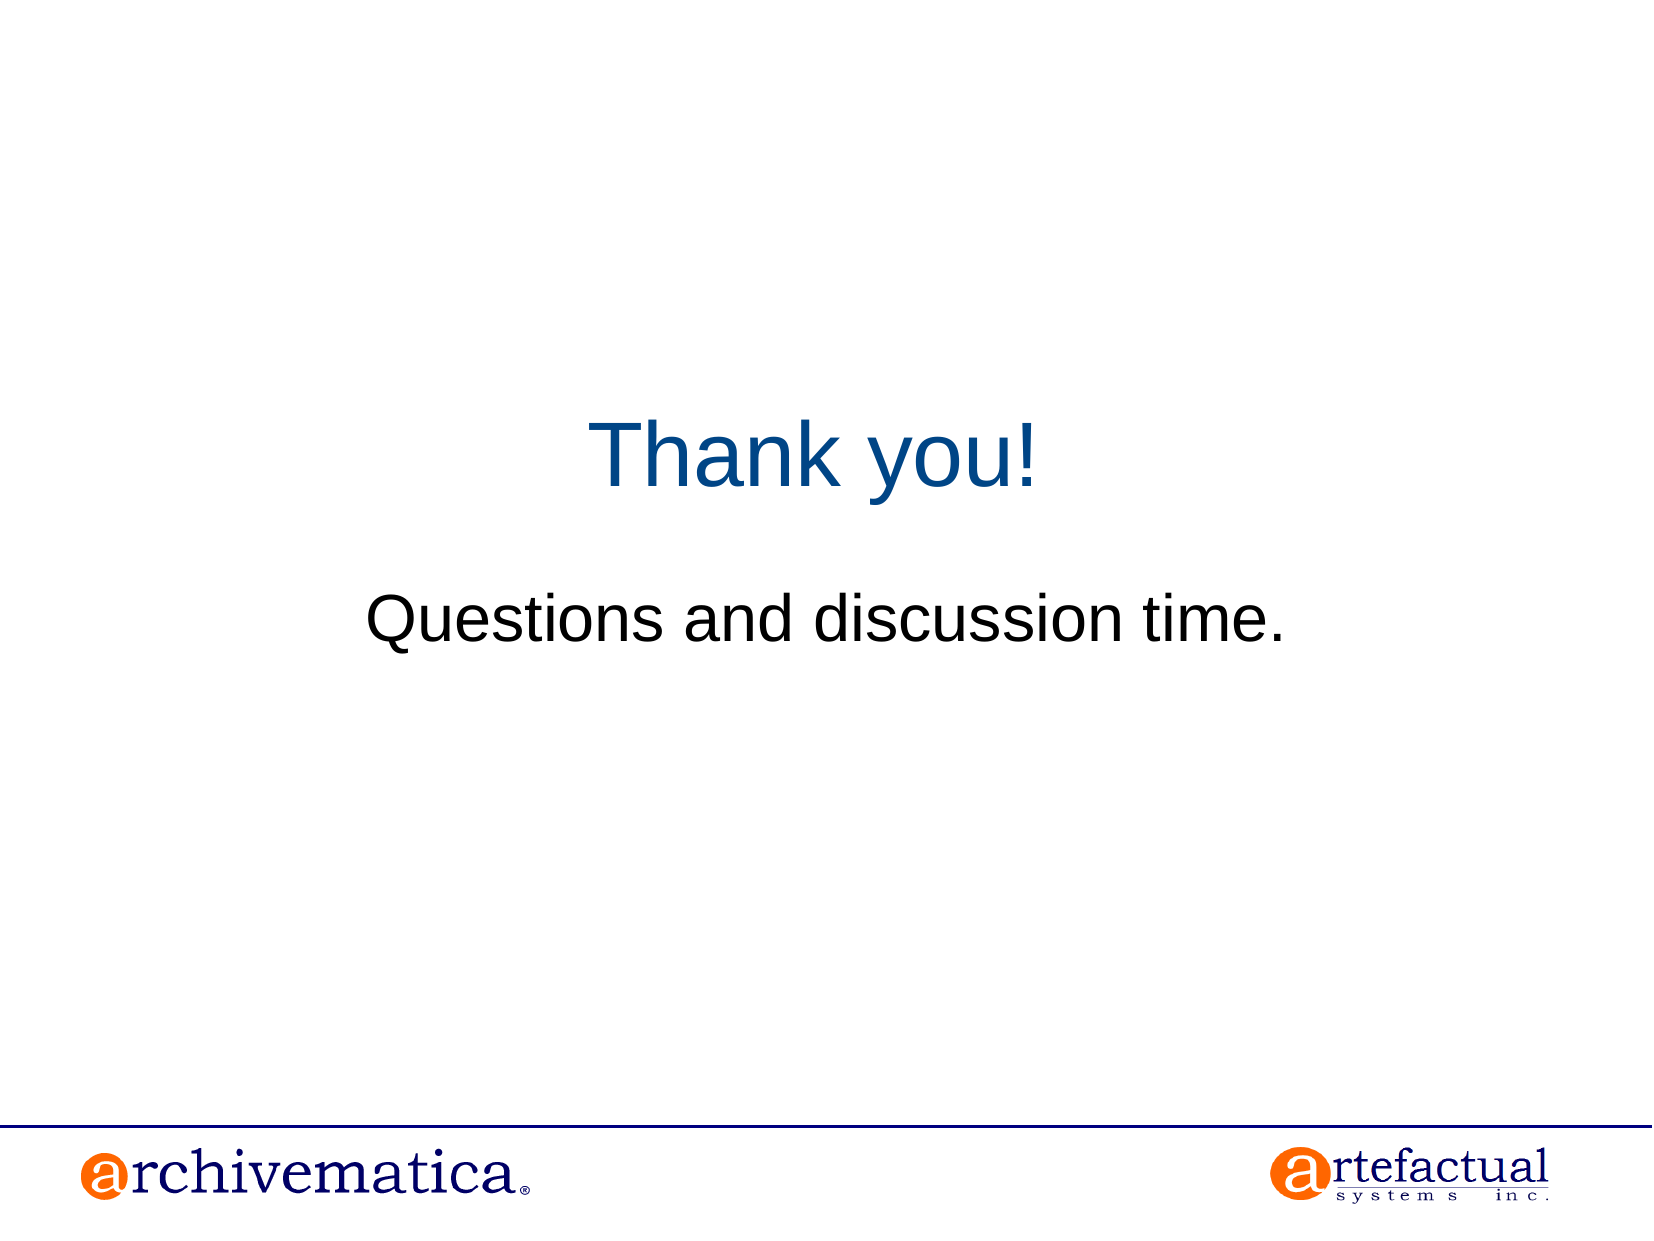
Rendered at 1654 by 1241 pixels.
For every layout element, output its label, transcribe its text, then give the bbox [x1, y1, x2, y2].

picture [1263, 1139, 1560, 1211]
subtitle Thank you! Questions and discussion time. [82, 49, 1571, 1010]
picture [81, 1133, 531, 1216]
